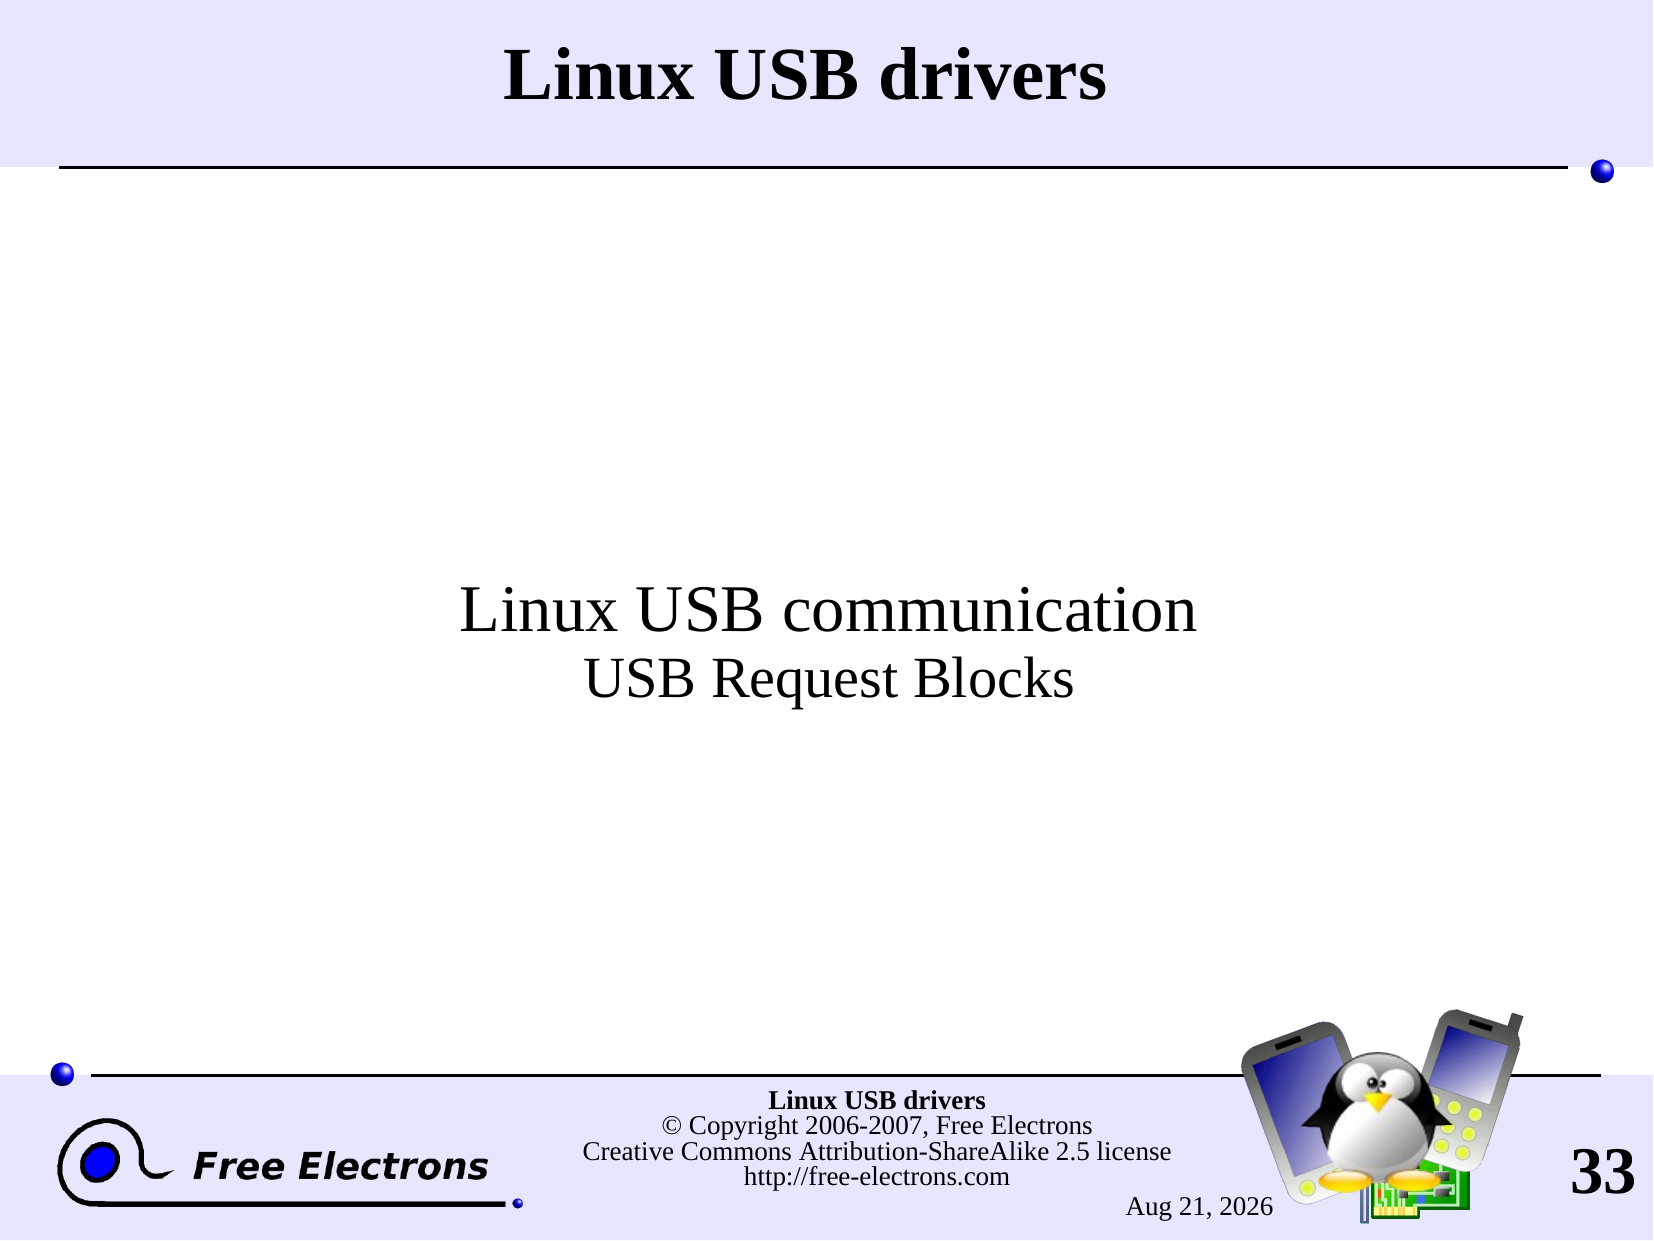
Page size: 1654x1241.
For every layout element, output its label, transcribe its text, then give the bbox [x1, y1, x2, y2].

picture [1231, 1007, 1538, 1241]
subtitle Linux USB communication USB Request Blocks [105, 216, 1518, 1066]
title Linux USB drivers [60, 25, 1551, 124]
picture [50, 1107, 527, 1216]
